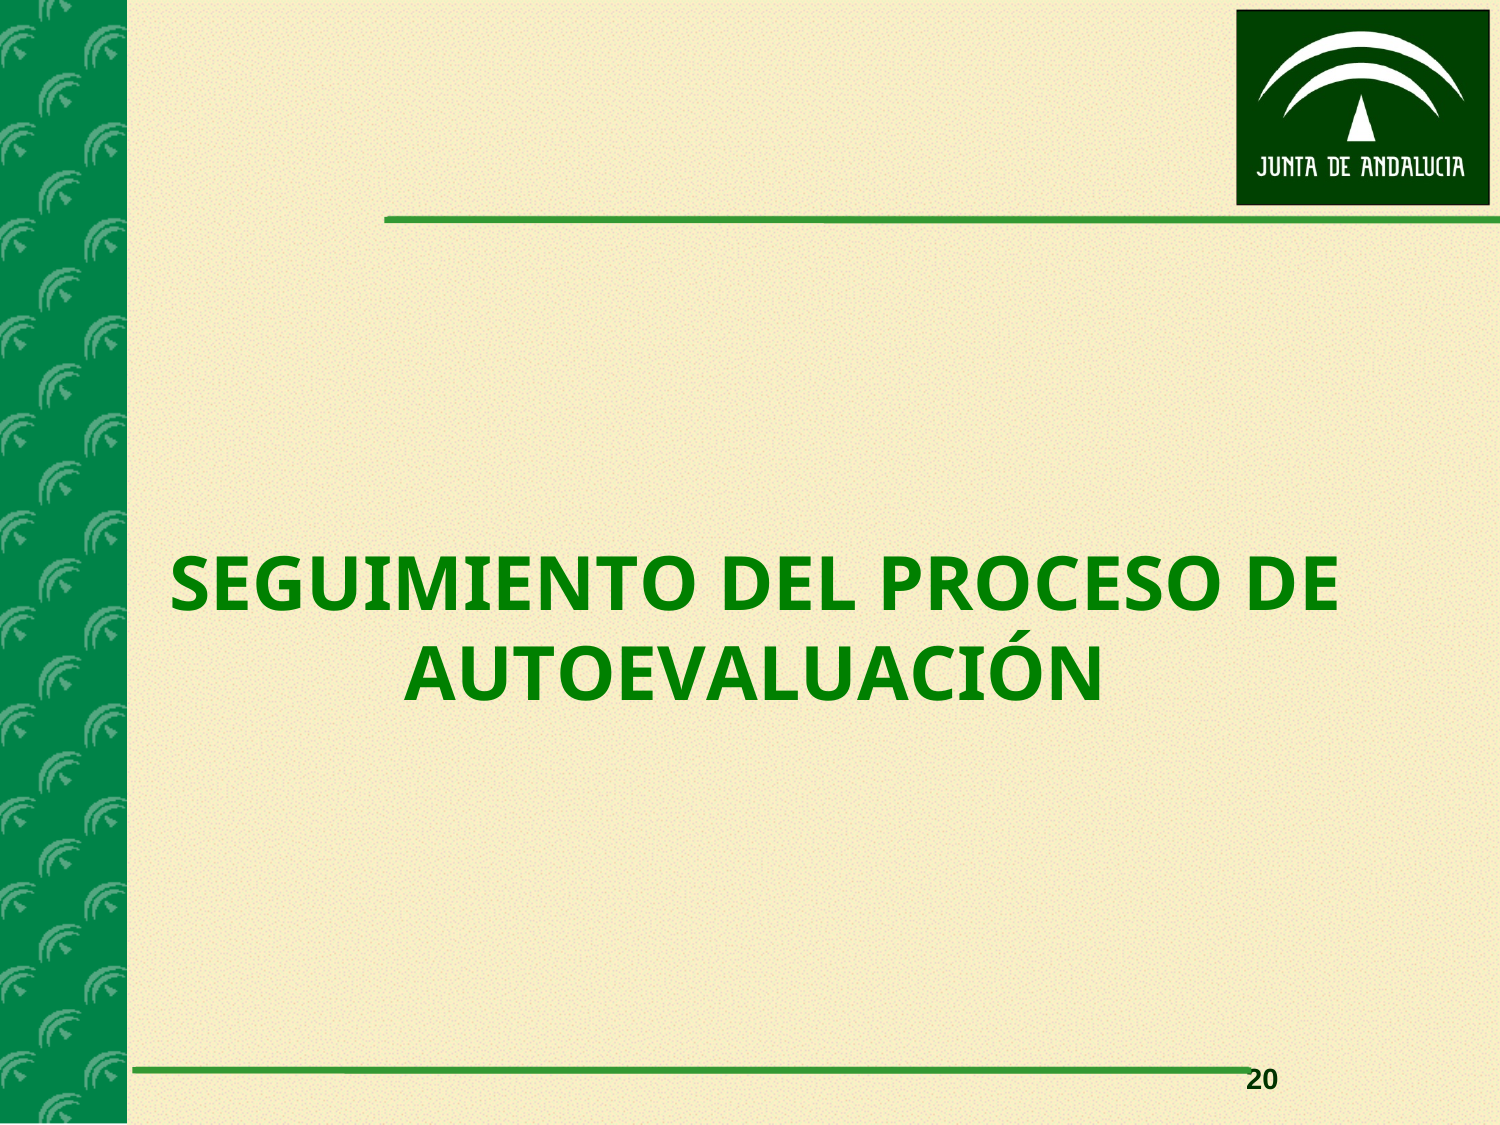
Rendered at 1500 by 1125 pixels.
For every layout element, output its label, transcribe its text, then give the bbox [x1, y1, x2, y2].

text_box SEGUIMIENTO DEL PROCESO DE AUTOEVALUACIÓN [118, 476, 1394, 723]
text_box <número> [1074, 1024, 1451, 1103]
picture [0, 0, 1500, 1125]
